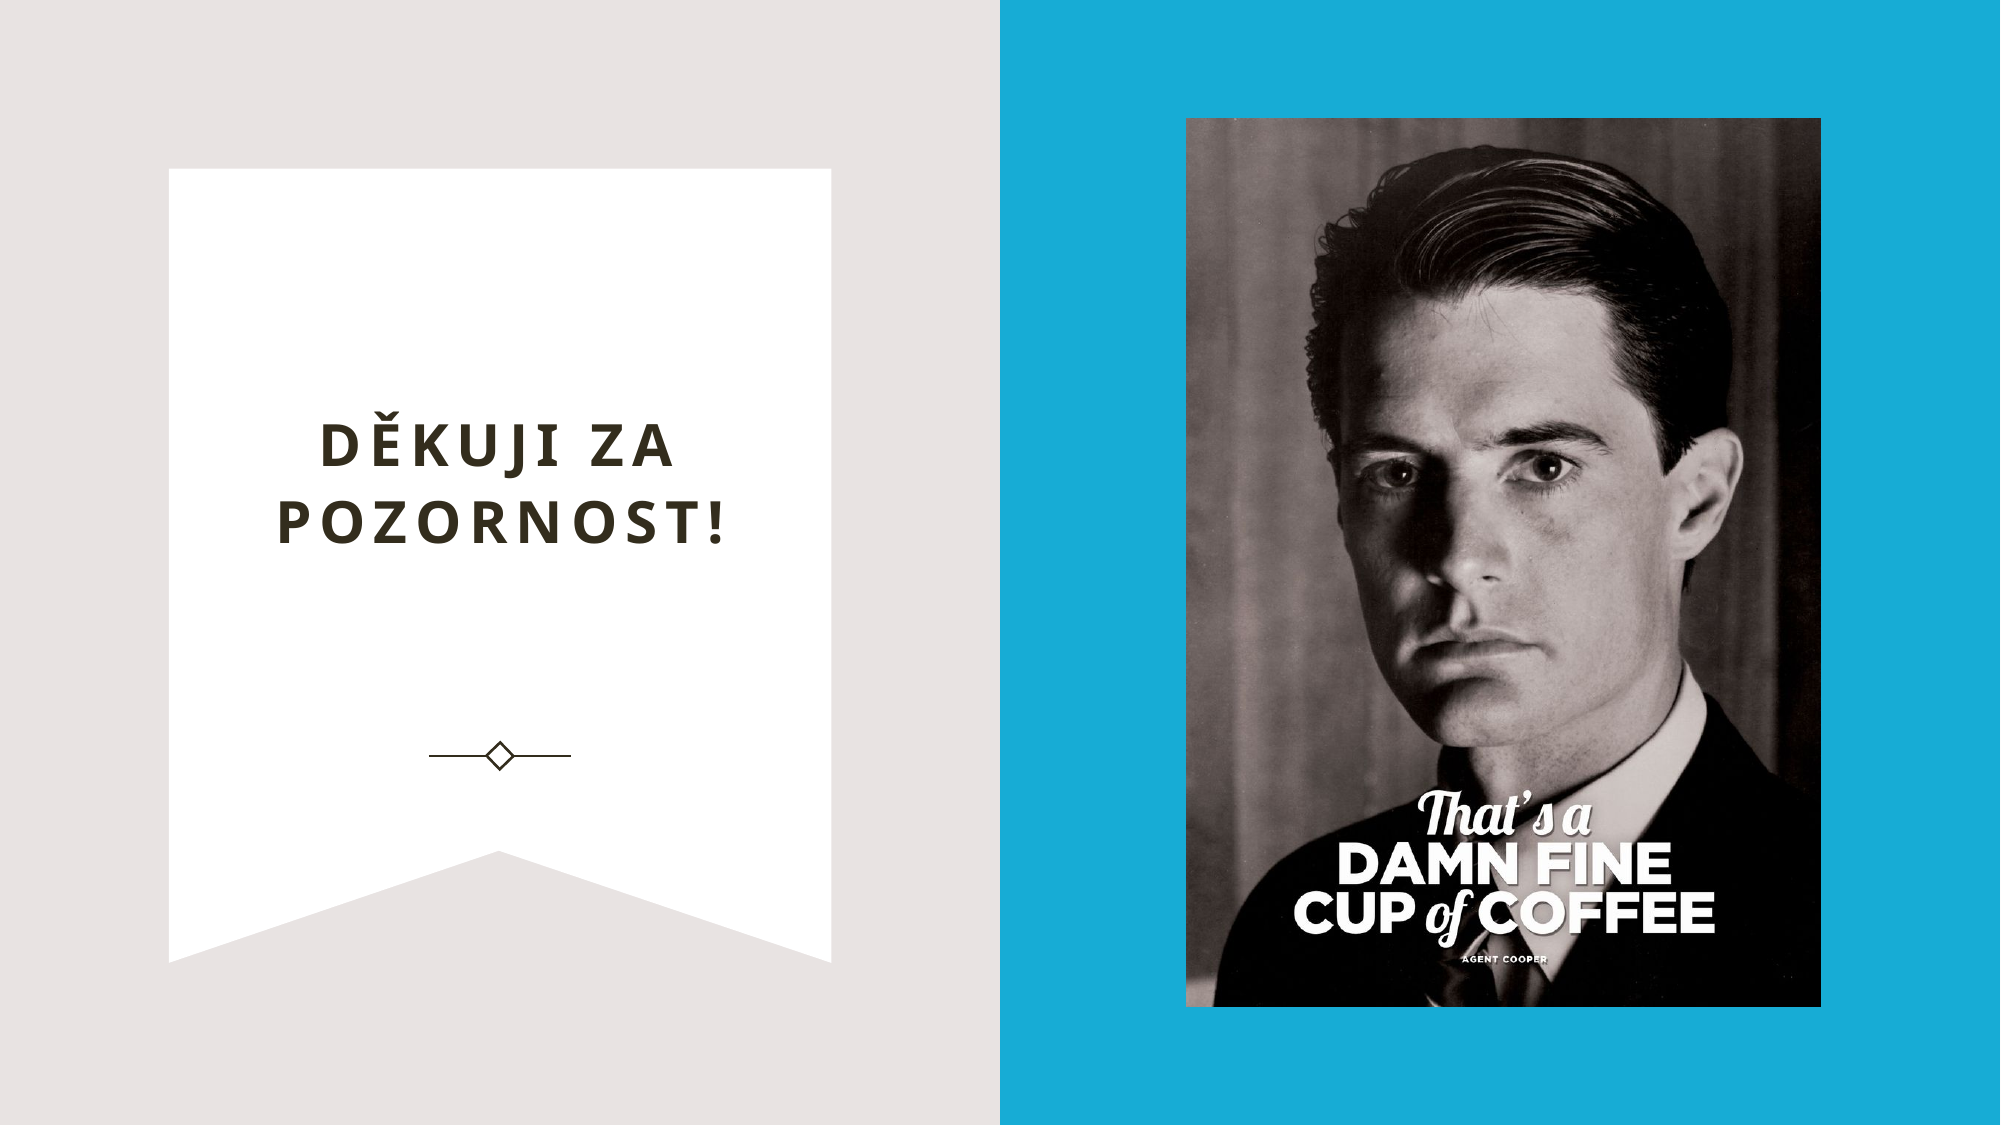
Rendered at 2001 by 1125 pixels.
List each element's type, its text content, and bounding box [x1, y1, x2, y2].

picture [1186, 118, 1821, 1007]
title DĚKUJI ZA POZORNOST! [230, 229, 770, 563]
text_box [0, 0, 2000, 1125]
